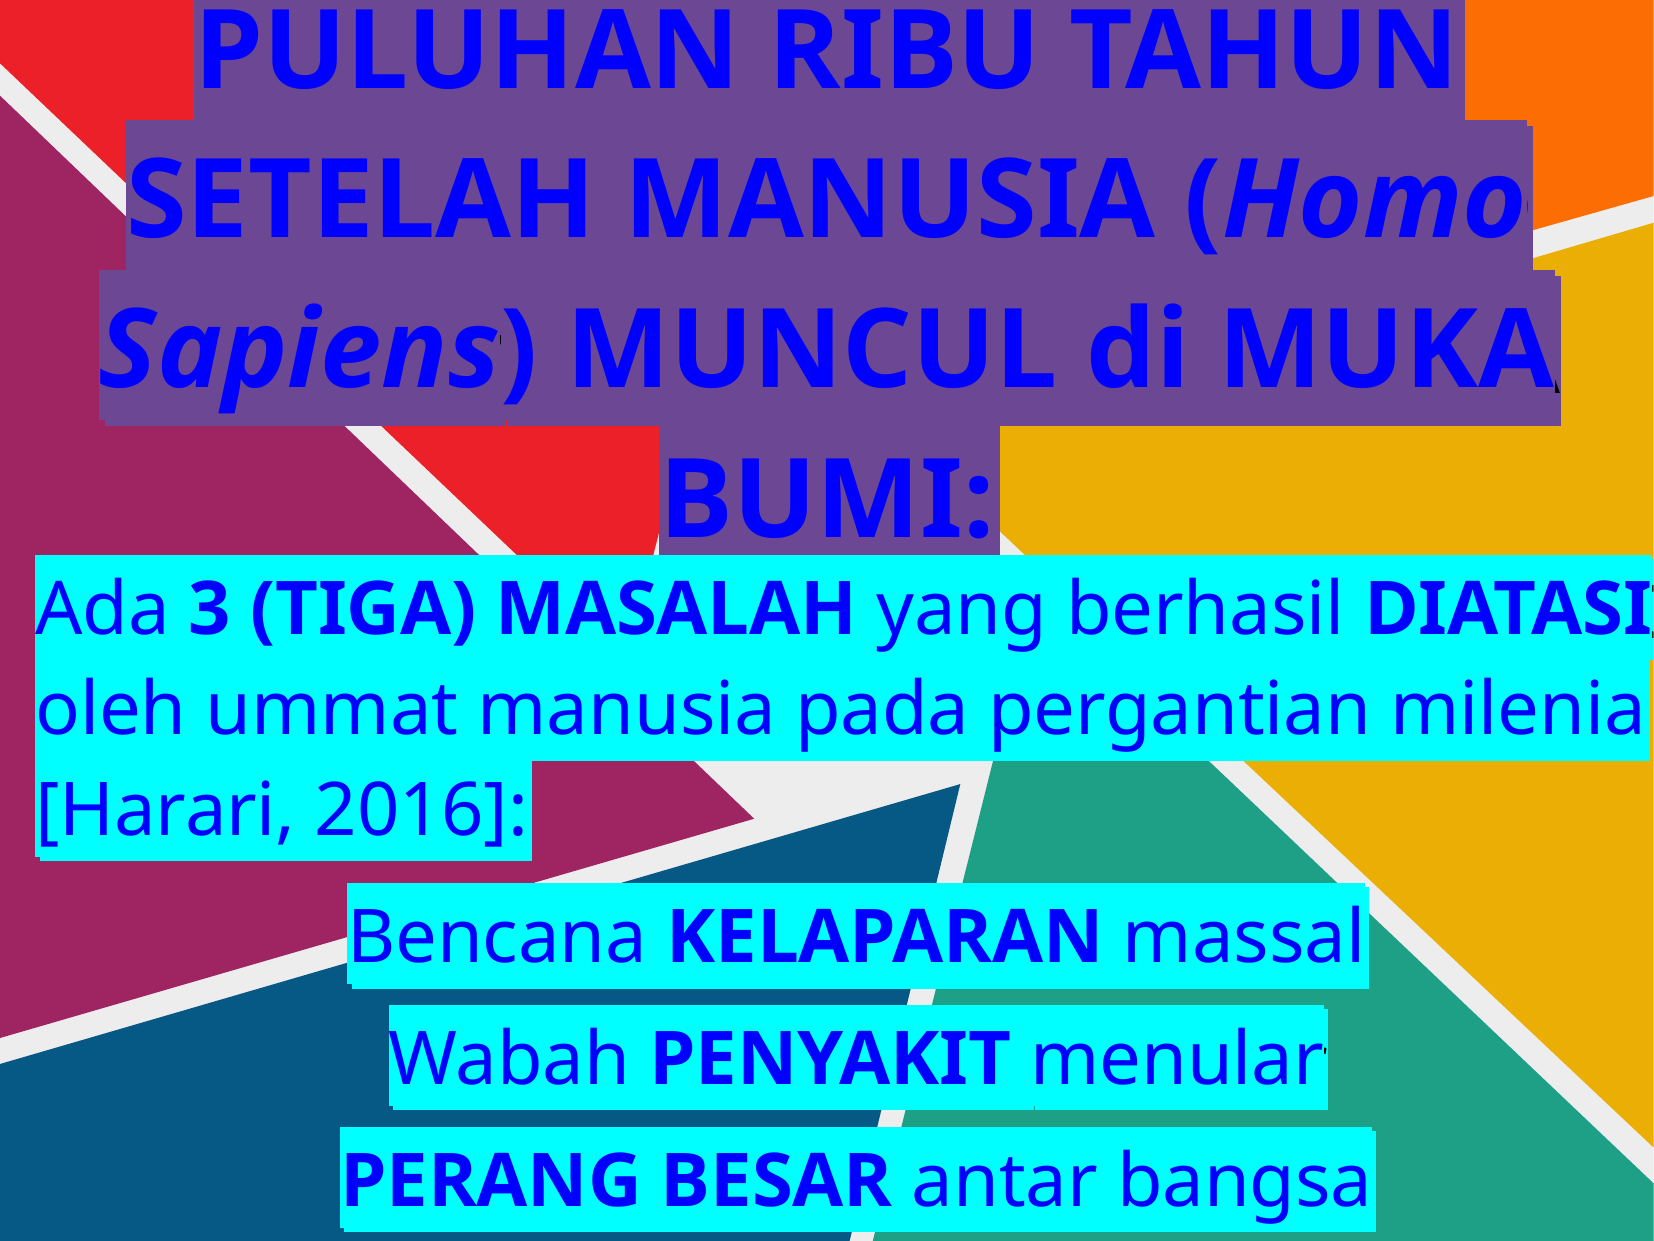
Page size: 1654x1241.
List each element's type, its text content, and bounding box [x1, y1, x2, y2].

list Ada 3 (TIGA) MASALAH yang berhasil DIATASI oleh ummat manusia pada pergantian milenia [Harari, 2016]: Bencana KELAPARAN massal Wabah PENYAKIT menular PERANG BESAR antar bangsa [35, 555, 1654, 1232]
title PULUHAN RIBU TAHUN SETELAH MANUSIA (Homo Sapiens) MUNCUL di MUKA BUMI: [0, 23, 1654, 517]
